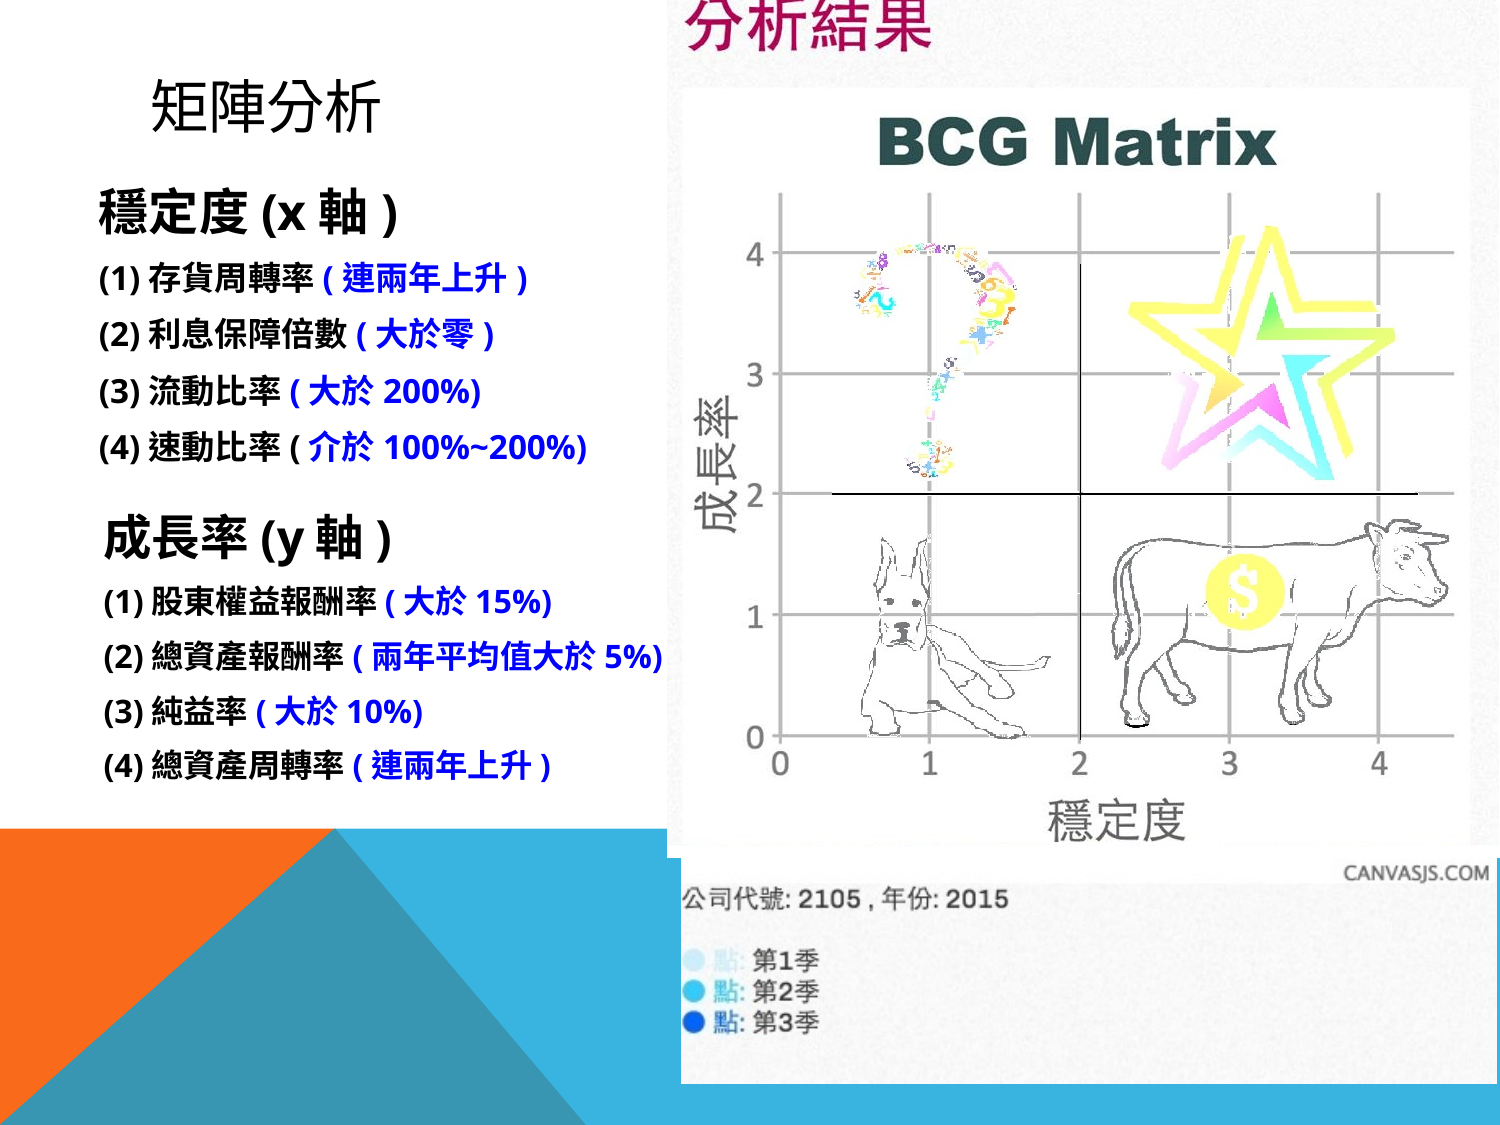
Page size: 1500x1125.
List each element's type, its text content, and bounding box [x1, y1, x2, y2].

picture [667, 0, 1500, 1084]
title 矩陣分析 [135, 60, 667, 150]
text_box 成長率(y軸) (1)股東權益報酬率(大於15%) (2)總資產報酬率(兩年平均值大於5%) (3)純益率(大於10%) (4)總資產周轉率(連兩年上升) [88, 499, 667, 805]
text_box 穩定度(x軸) (1)存貨周轉率(連兩年上升) (2)利息保障倍數(大於零) (3)流動比率(大於200%) (4)速動比率(介於100%~200%) [84, 172, 610, 478]
